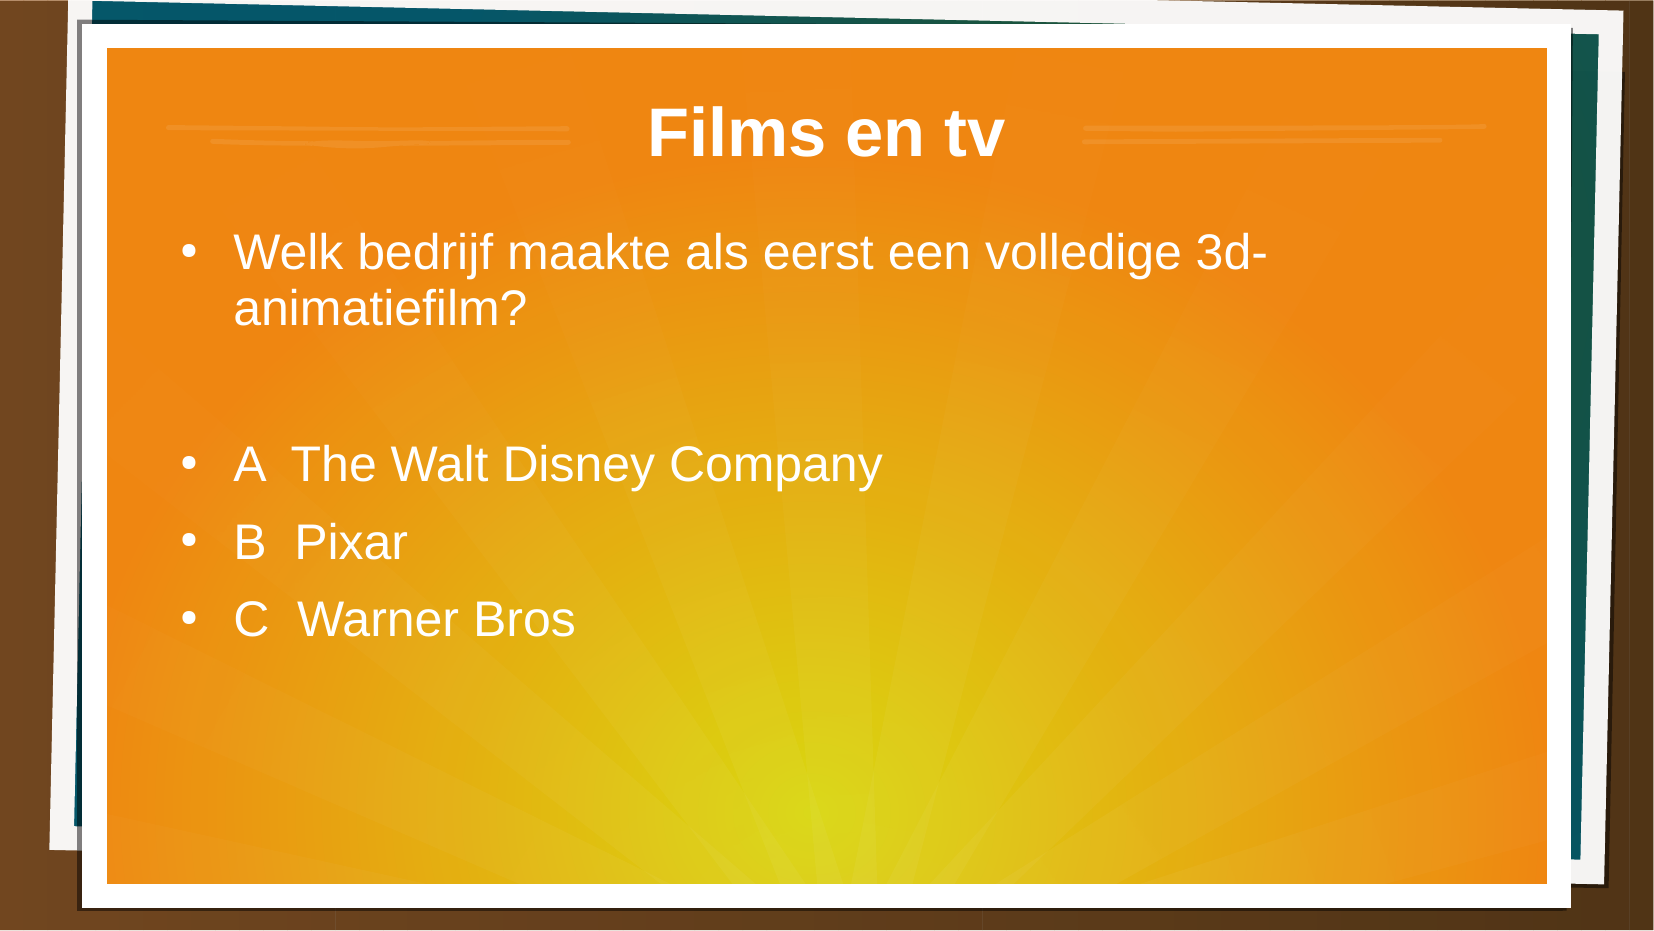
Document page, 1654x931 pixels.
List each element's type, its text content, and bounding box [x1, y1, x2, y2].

list Welk bedrijf maakte als eerst een volledige 3d-animatiefilm? A The Walt Disney Company B Pixar C Warner Bros [162, 224, 1492, 815]
title Films en tv [566, 59, 1087, 207]
